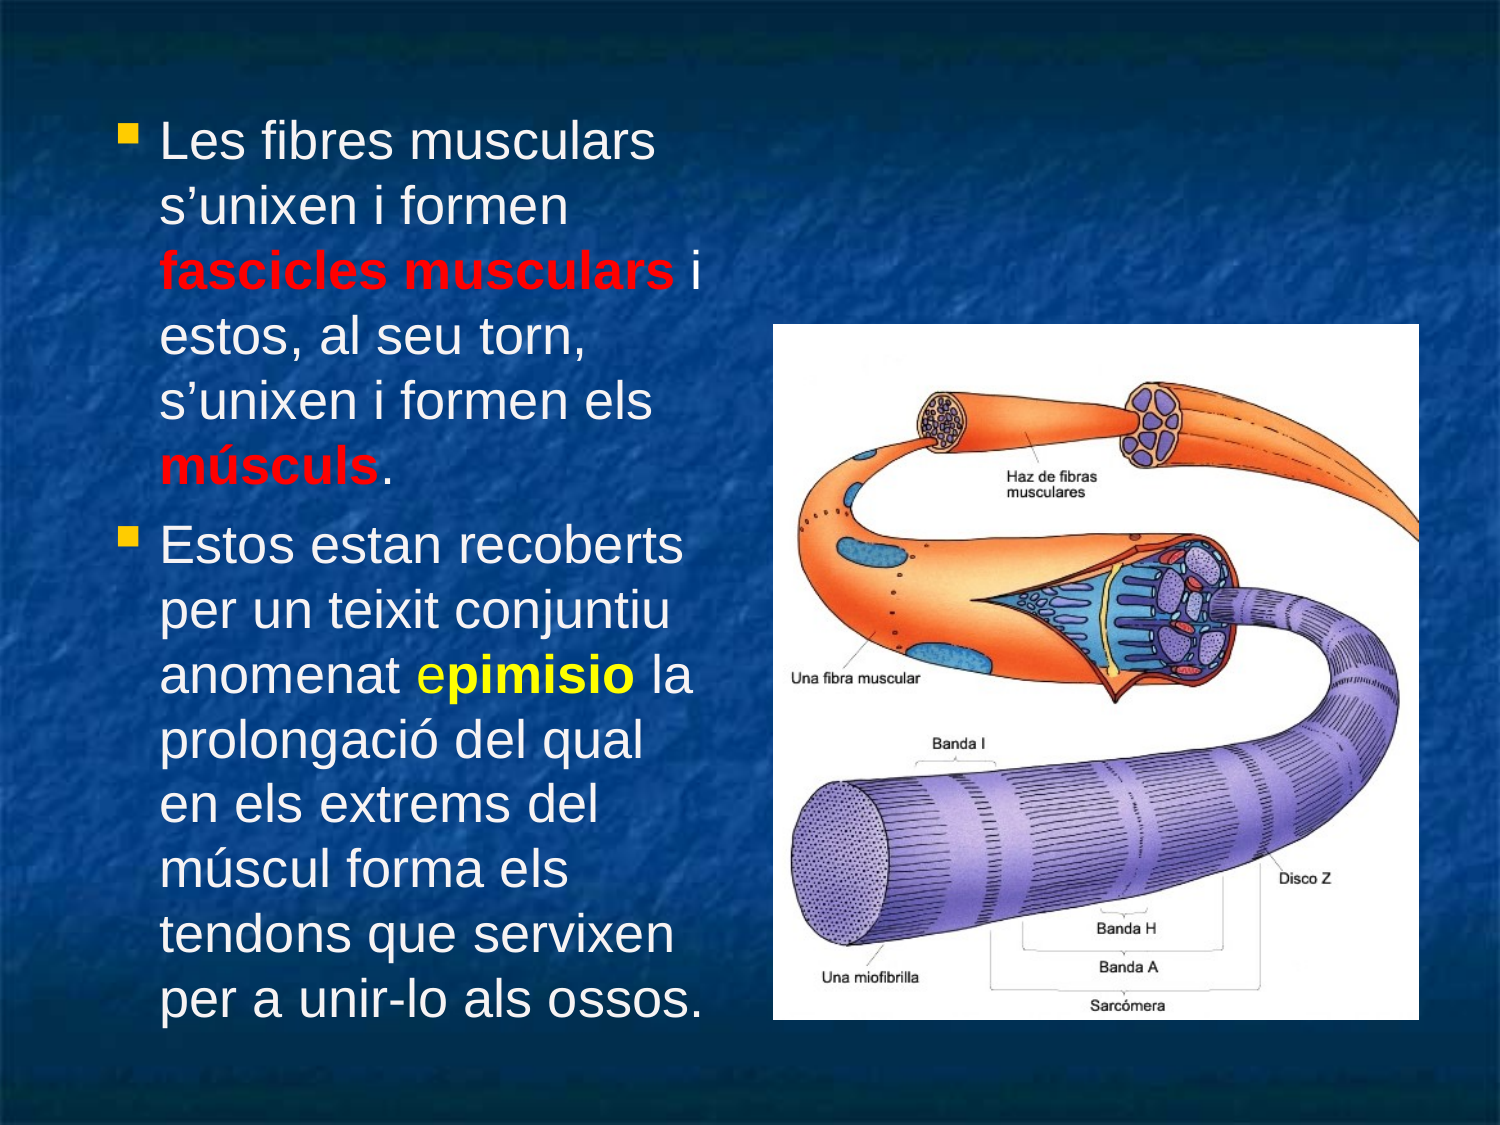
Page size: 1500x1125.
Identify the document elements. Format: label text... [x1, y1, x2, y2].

list Les fibres musculars s’unixen i formen fascicles musculars i estos, al seu torn, s’unixen i formen els músculs. Estos estan recoberts per un teixit conjuntiu anomenat epimisio la prolongació del qual en els extrems del múscul forma els tendons que servixen per a unir-lo als ossos. [70, 98, 730, 1037]
picture [0, 0, 1500, 1125]
